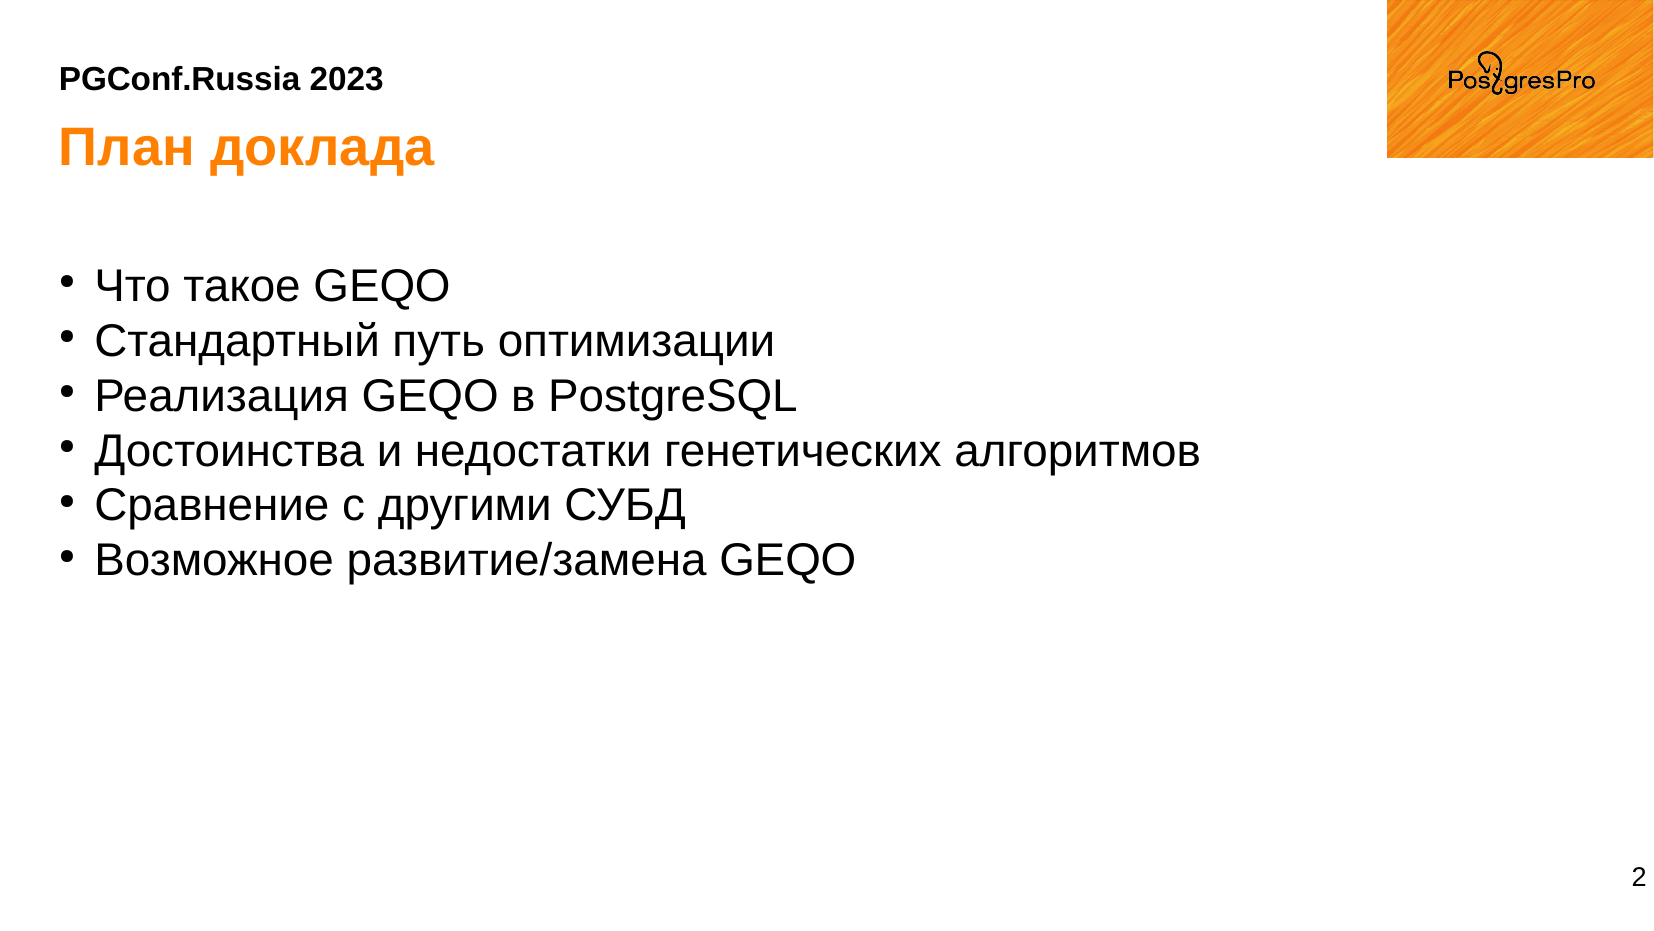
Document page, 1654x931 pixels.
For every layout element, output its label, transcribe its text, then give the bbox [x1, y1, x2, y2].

text_box Что такое GEQO Стандартный путь оптимизации Реализация GEQO в PostgreSQL Достоинства и недостатки генетических алгоритмов Сравнение с другими СУБД Возможное развитие/замена GEQO [58, 200, 1536, 910]
text_box PGConf.Russia 2023 [58, 47, 1388, 107]
text_box План доклада [58, 112, 1388, 175]
picture [1387, 0, 1654, 158]
slide_number <number> [1547, 859, 1647, 931]
